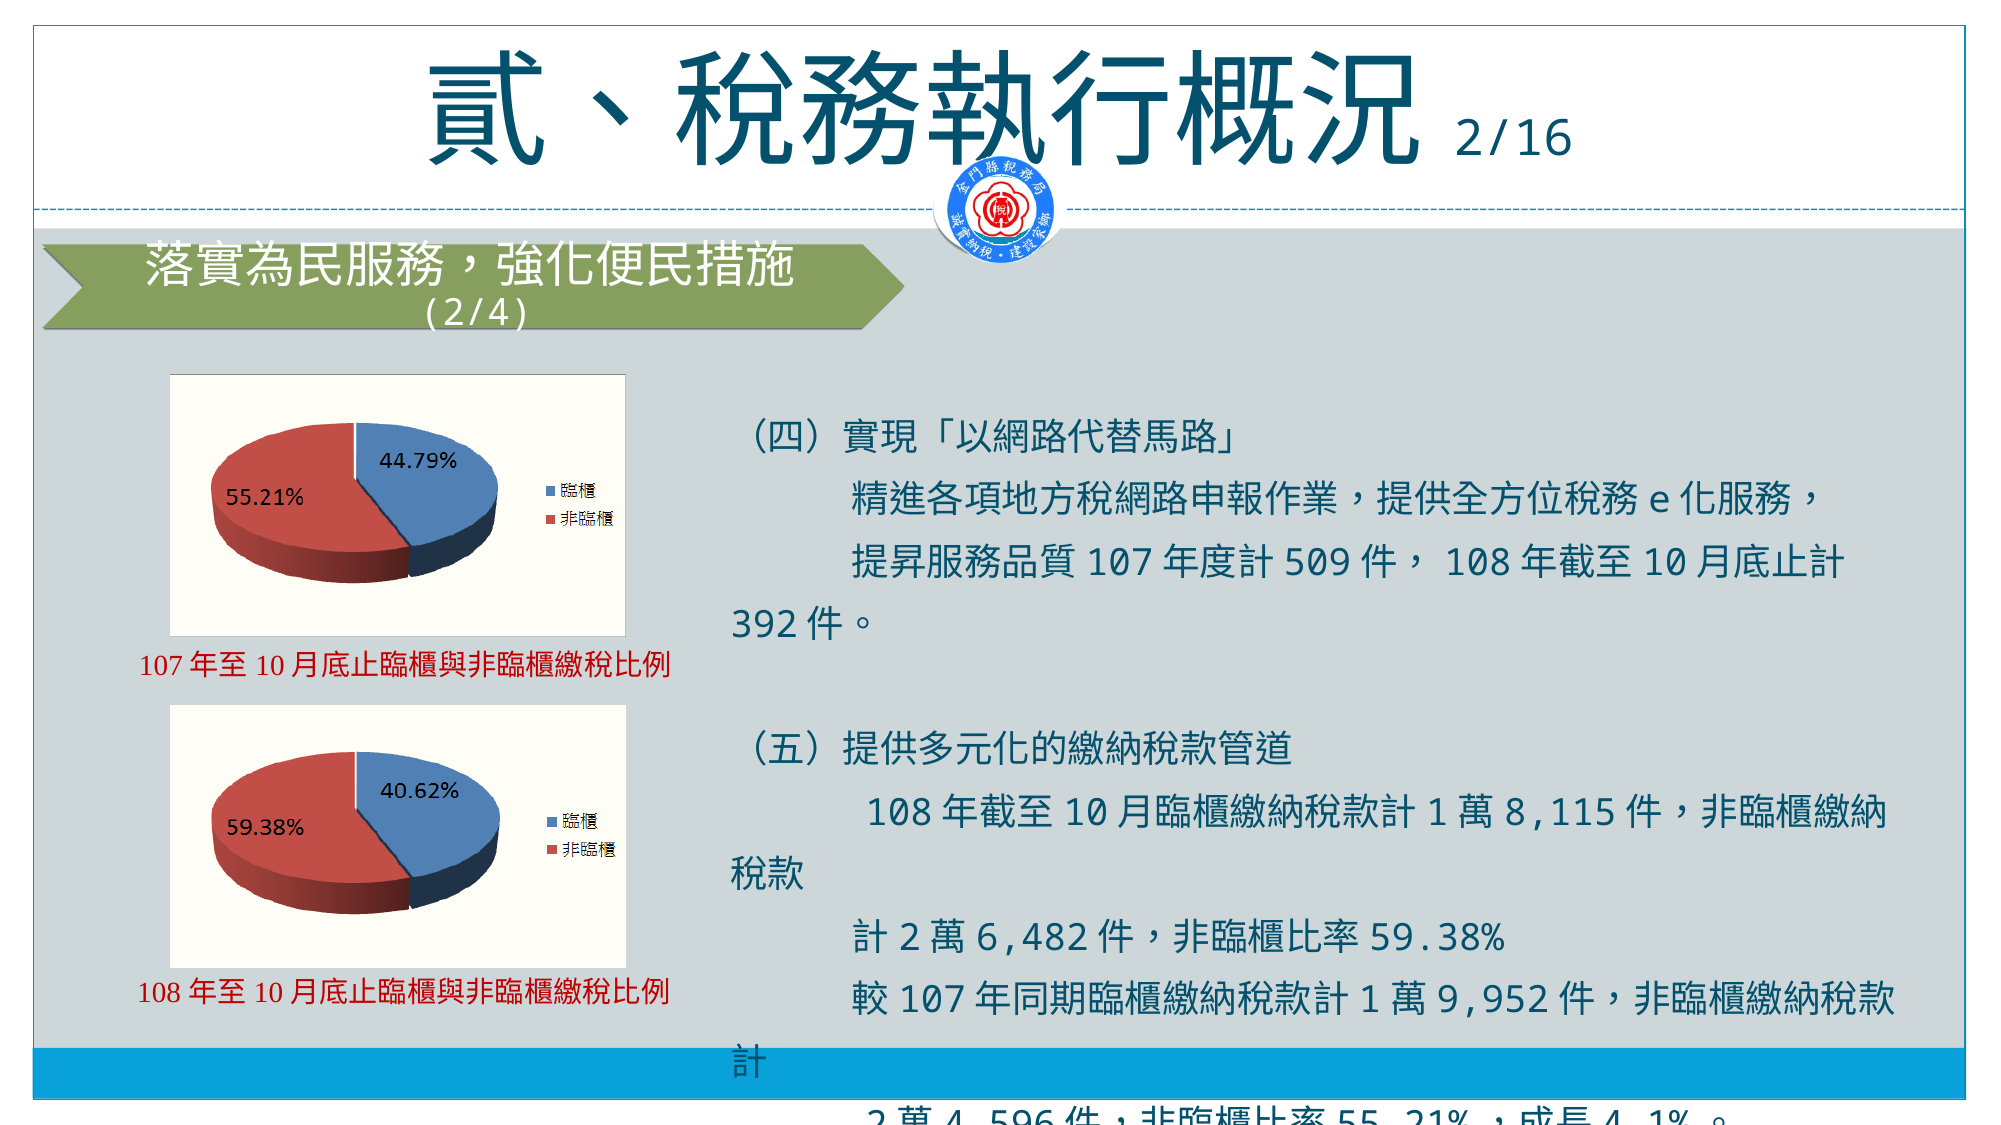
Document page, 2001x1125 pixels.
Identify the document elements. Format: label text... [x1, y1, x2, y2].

text_box 落實為民服務，強化便民措施(2/4) [83, 244, 863, 328]
text_box 107年至10月底止臨櫃與非臨櫃繳稅比例 [123, 638, 688, 689]
text_box 貳、稅務執行概況2/16 [991, 83, 1026, 156]
picture [947, 156, 1054, 263]
text_box [863, 244, 905, 328]
text_box 貳、稅務執行概況2/16 [0, 22, 2000, 188]
text_box （四）實現「以網路代替馬路」 精進各項地方稅網路申報作業，提供全方位稅務e化服務， 提昇服務品質107年度計509件，108年截至10月底止計392件。 （五）提供多元化的繳納稅款管道 108年截至10月臨櫃繳納稅款計1萬8,115件，非臨櫃繳納稅款 計2萬6,482件，非臨櫃比率59.38% 較107年同期臨櫃繳納稅款計1萬9,952件，非臨櫃繳納稅款計 2萬4,596件，非臨櫃比率55.21%，成長4.1%。 [715, 387, 1913, 1125]
text_box [42, 244, 83, 328]
picture [170, 374, 626, 637]
text_box 108年至10月底止臨櫃與非臨櫃繳稅比例 [122, 965, 686, 1016]
picture [170, 705, 626, 968]
